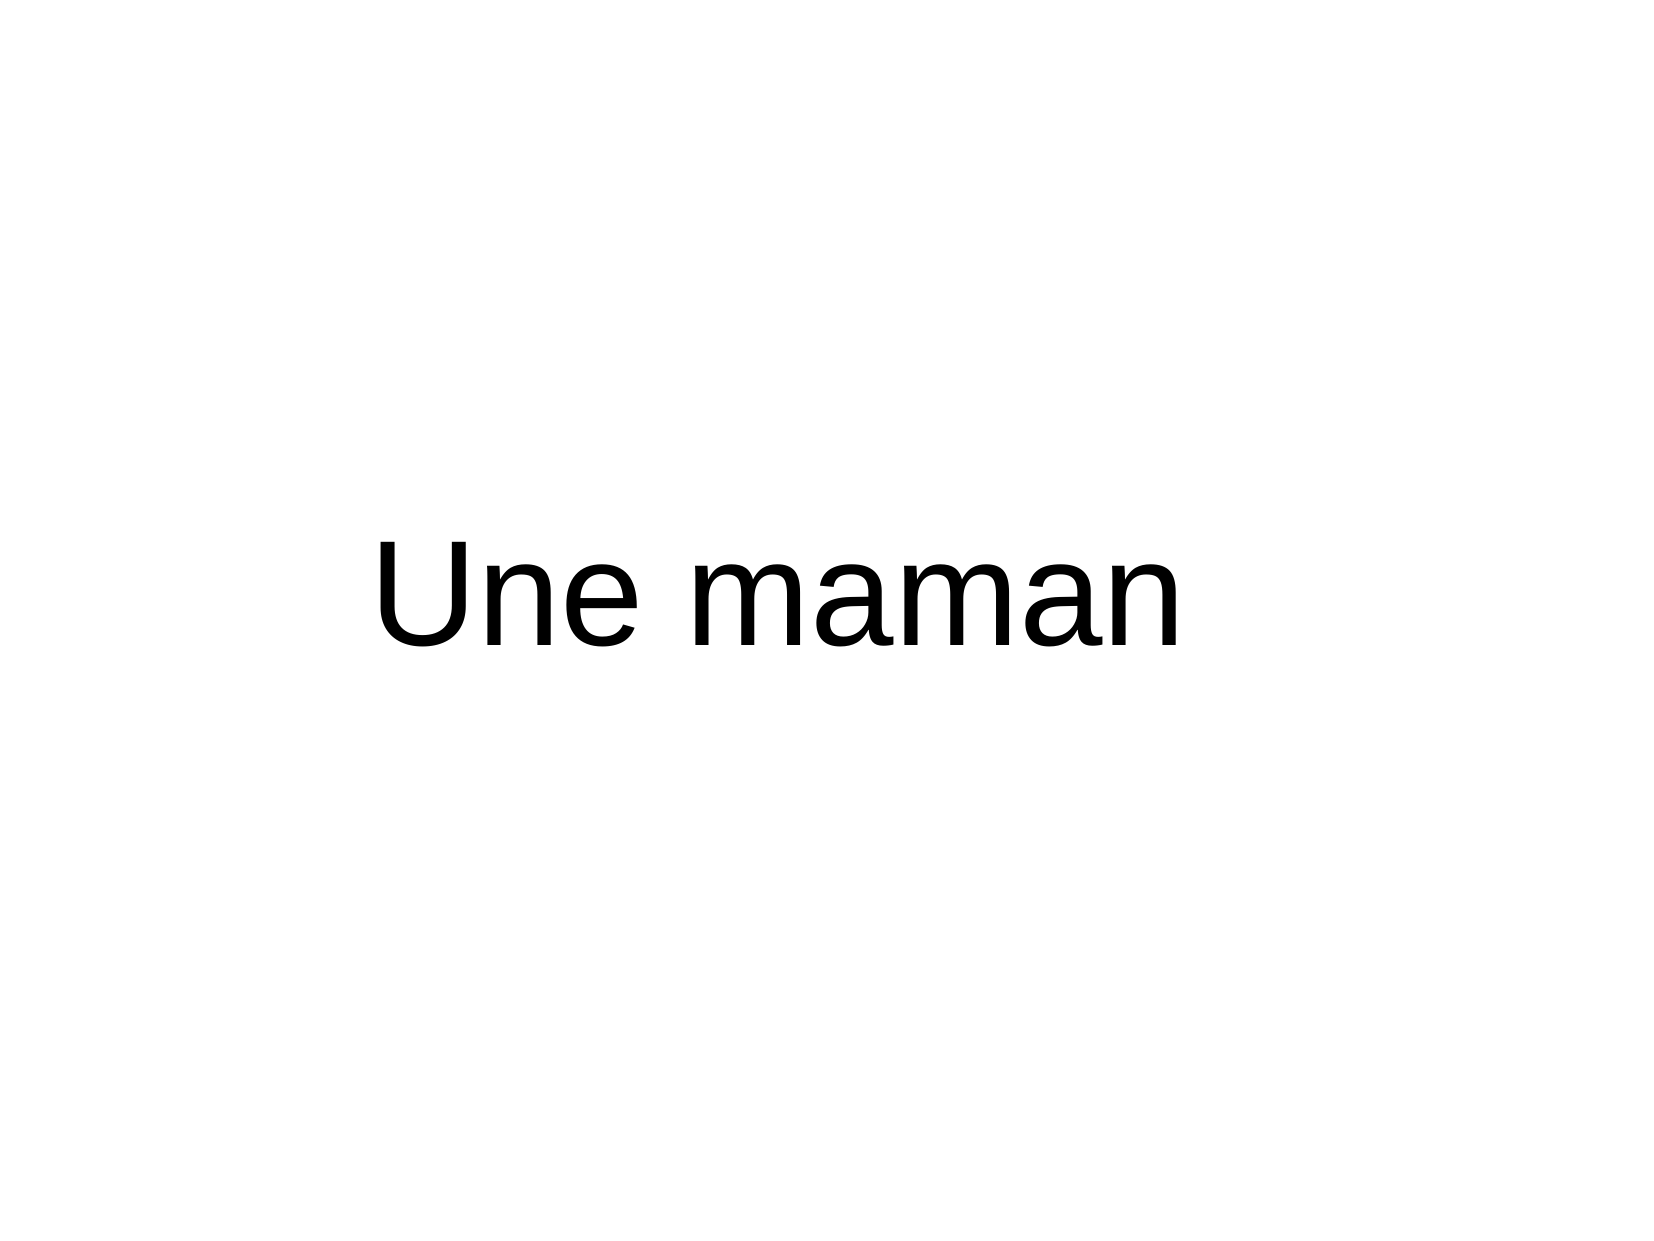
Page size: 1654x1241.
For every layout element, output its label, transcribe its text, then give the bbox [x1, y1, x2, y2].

text_box Une maman [354, 501, 1388, 685]
